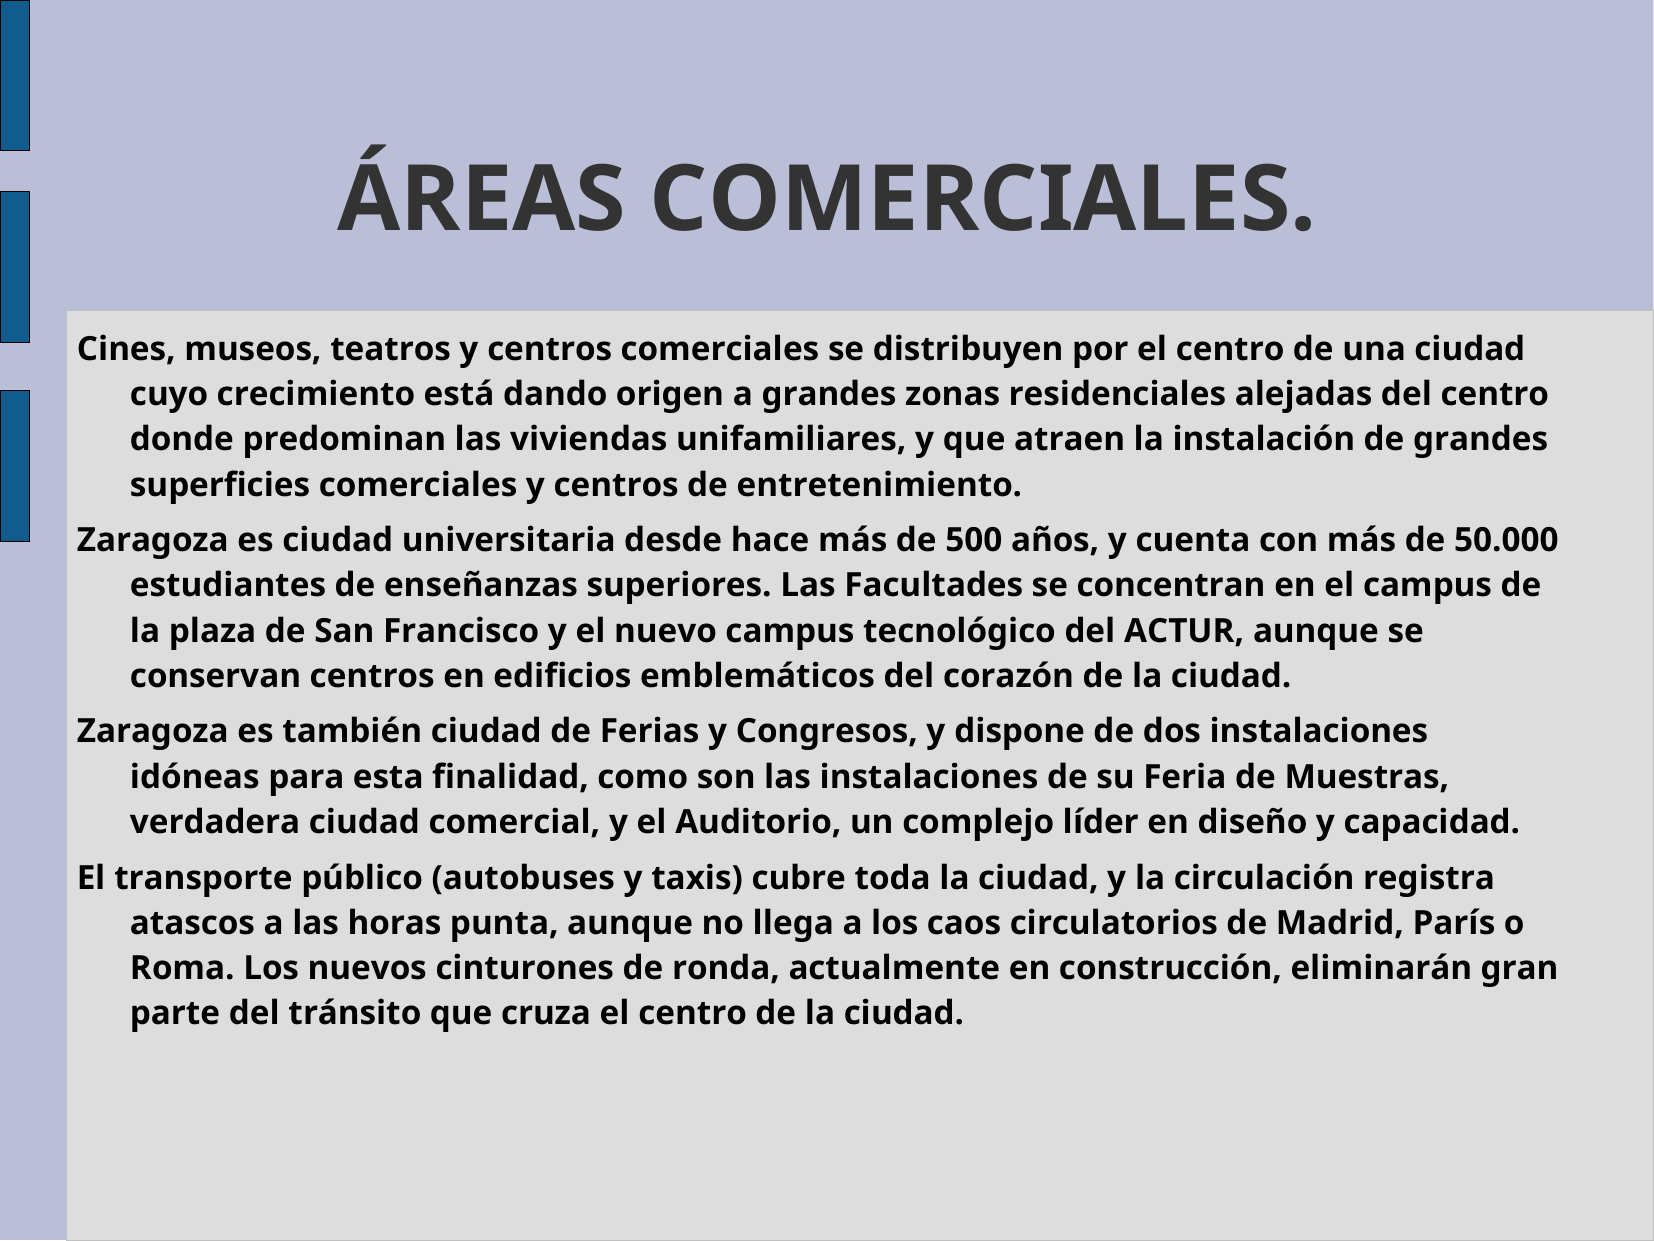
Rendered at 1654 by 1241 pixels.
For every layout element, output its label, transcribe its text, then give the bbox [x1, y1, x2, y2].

list Cines, museos, teatros y centros comerciales se distribuyen por el centro de una ciudad cuyo crecimiento está dando origen a grandes zonas residenciales alejadas del centro donde predominan las viviendas unifamiliares, y que atraen la instalación de grandes superficies comerciales y centros de entretenimiento. Zaragoza es ciudad universitaria desde hace más de 500 años, y cuenta con más de 50.000 estudiantes de enseñanzas superiores. Las Facultades se concentran en el campus de la plaza de San Francisco y el nuevo campus tecnológico del ACTUR, aunque se conservan centros en edificios emblemáticos del corazón de la ciudad. Zaragoza es también ciudad de Ferias y Congresos, y dispone de dos instalaciones idóneas para esta finalidad, como son las instalaciones de su Feria de Muestras, verdadera ciudad comercial, y el Auditorio, un complejo líder en diseño y capacidad. El transporte público (autobuses y taxis) cubre toda la ciudad, y la circulación registra atascos a las horas punta, aunque no llega a los caos circulatorios de Madrid, París o Roma. Los nuevos cinturones de ronda, actualmente en construcción, eliminarán gran parte del tránsito que cruza el centro de la ciudad. [59, 324, 1565, 1128]
title ÁREAS COMERCIALES. [121, 91, 1534, 299]
